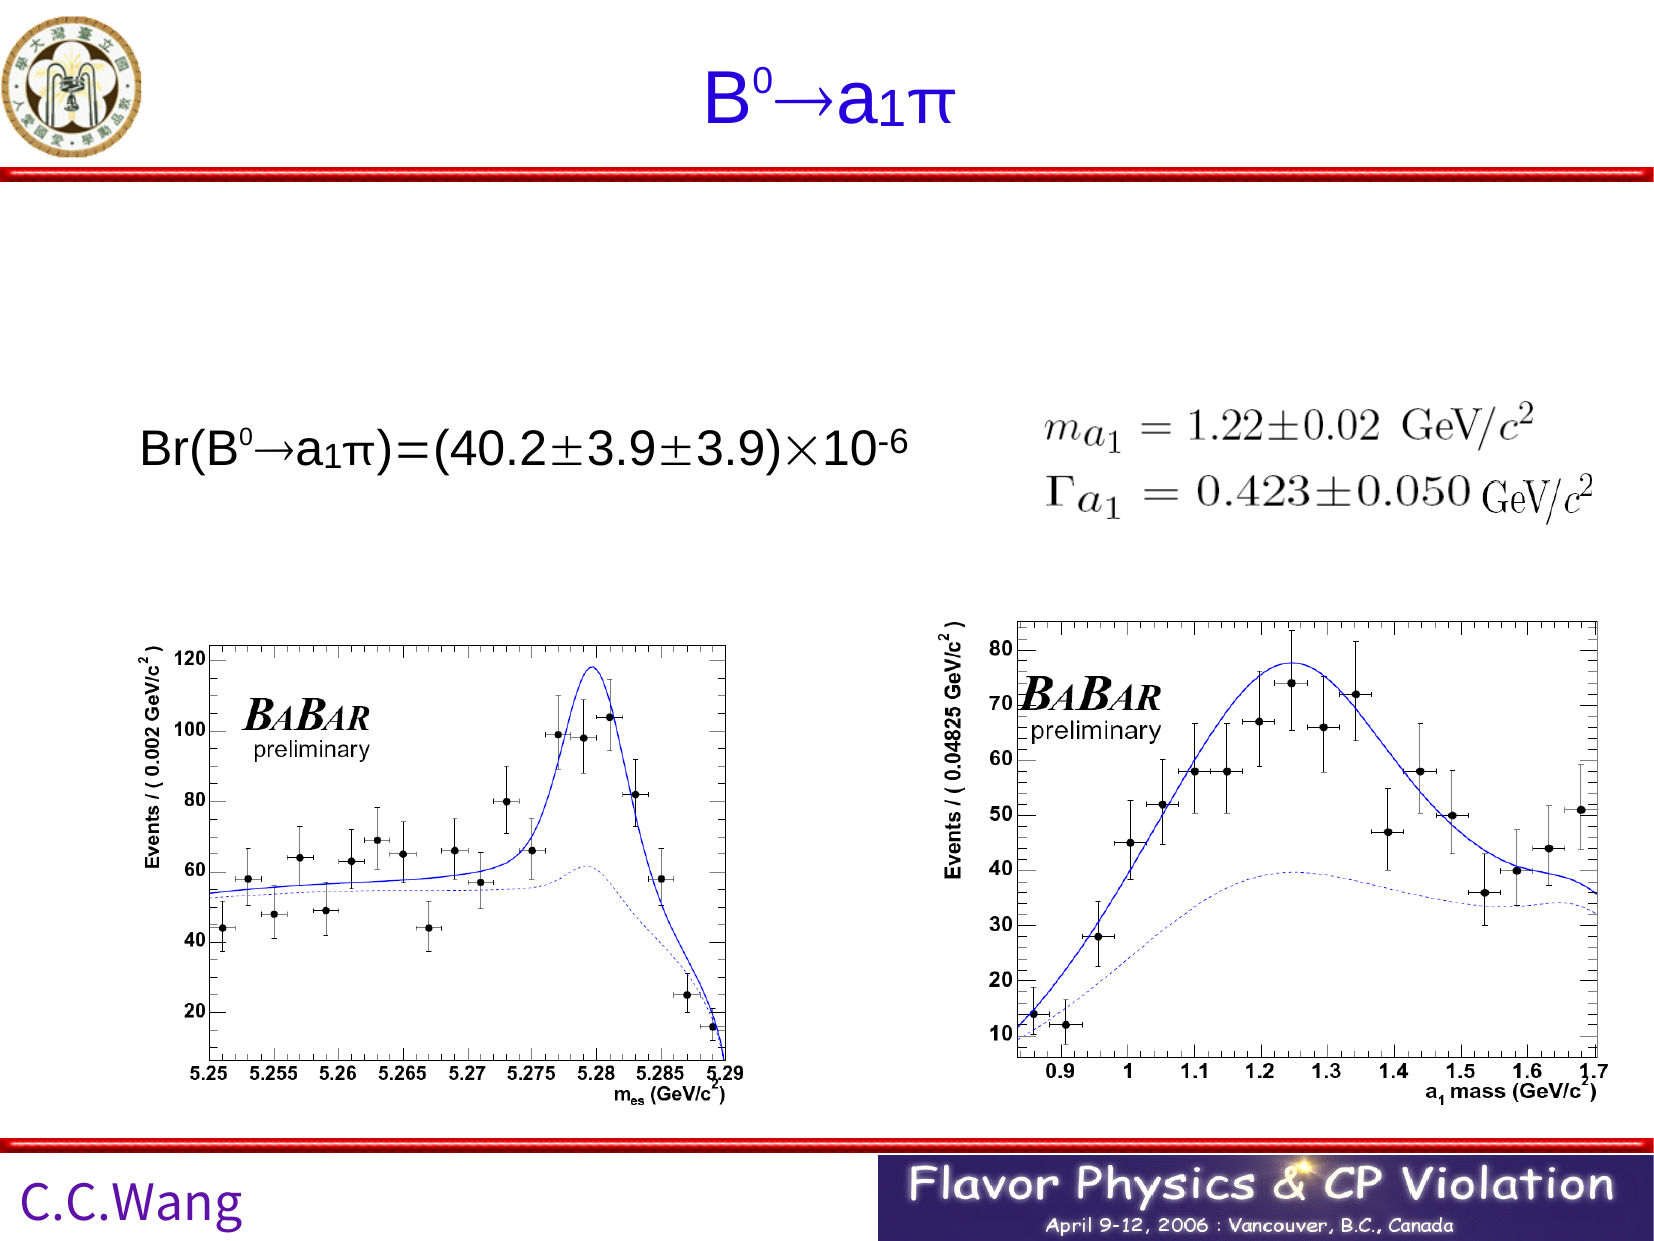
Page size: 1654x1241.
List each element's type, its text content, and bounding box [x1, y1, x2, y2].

picture [124, 622, 770, 1117]
picture [0, 167, 1654, 182]
picture [923, 603, 1623, 1112]
text_box Br(B0a1)=(40.2±3.9±3.9)×10-6 [0, 420, 1020, 507]
picture [0, 1138, 1654, 1153]
picture [0, 15, 143, 159]
picture [1040, 466, 1596, 530]
picture [878, 1155, 1654, 1241]
title B0a1 [140, 22, 1520, 173]
picture [1040, 397, 1541, 462]
